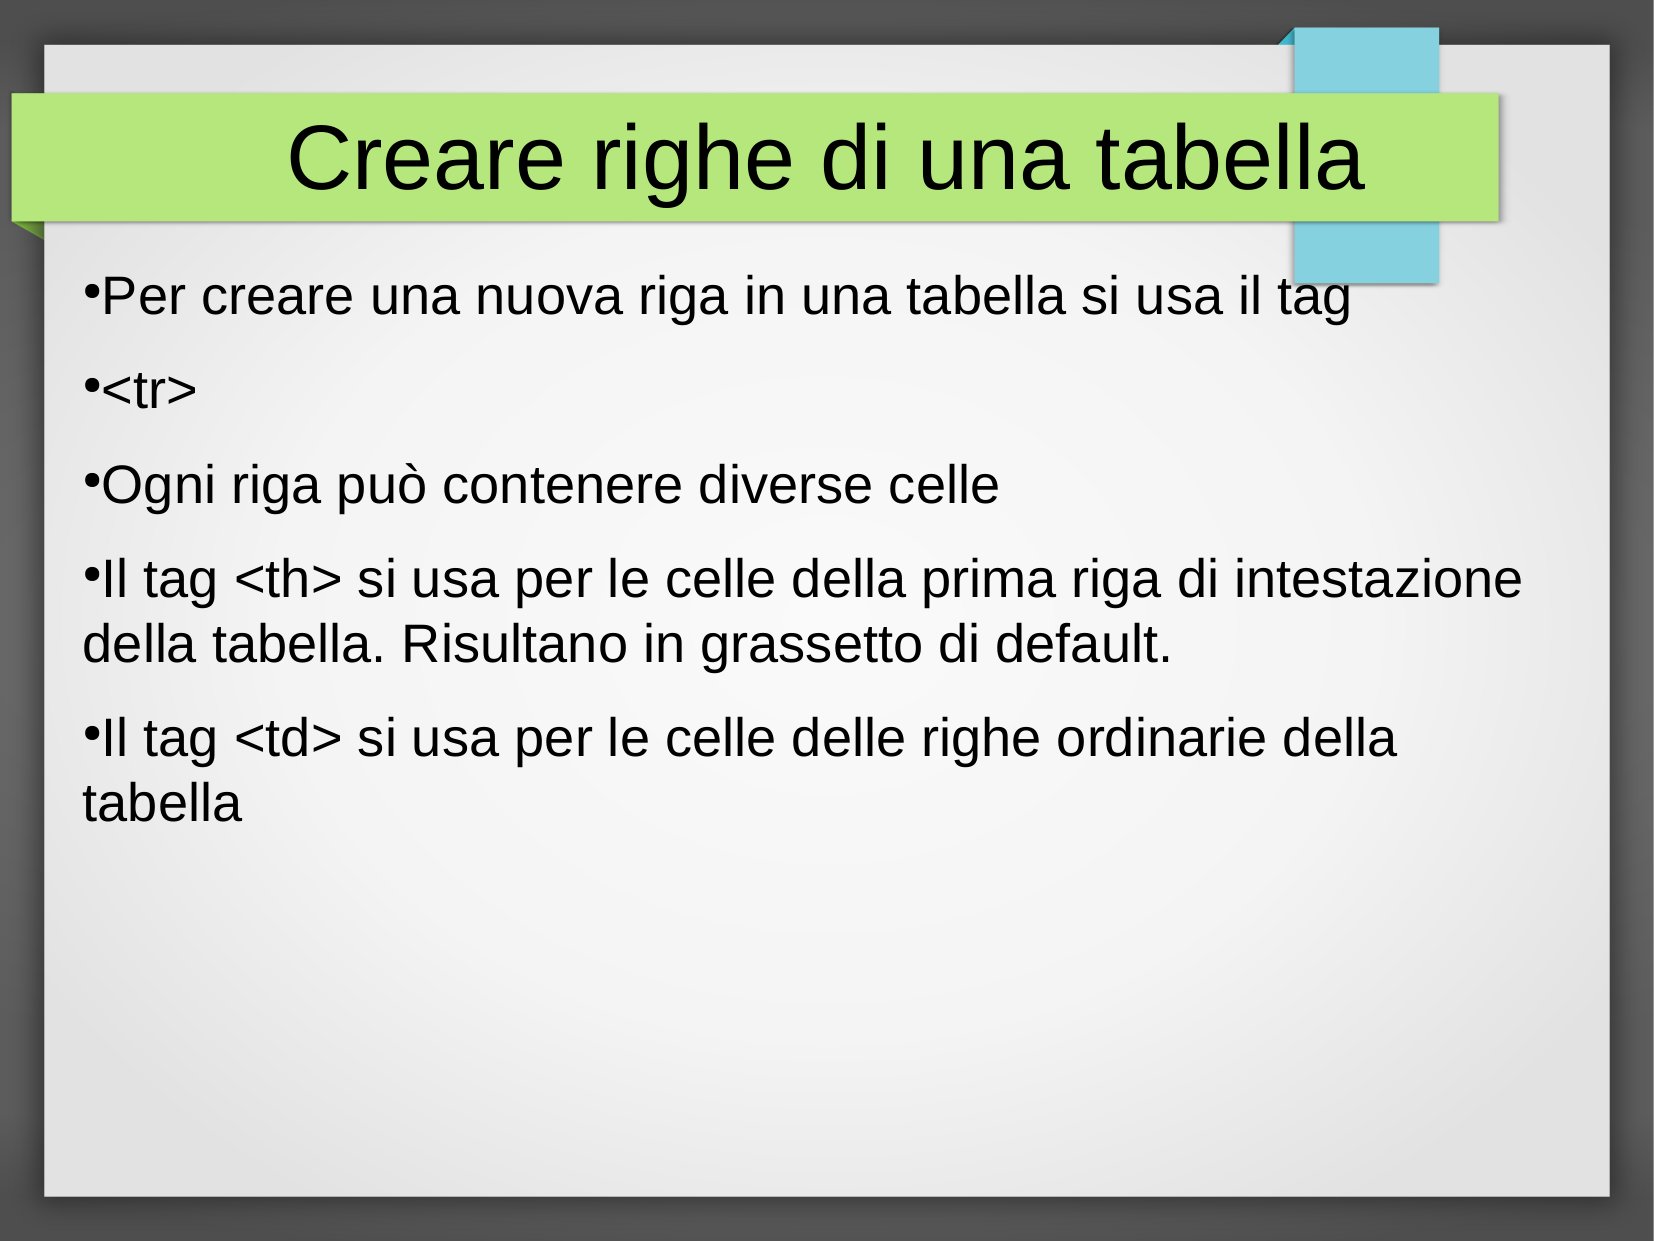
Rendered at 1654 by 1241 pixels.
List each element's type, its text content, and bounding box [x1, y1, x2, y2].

list Per creare una nuova riga in una tabella si usa il tag <tr> Ogni riga può contenere diverse celle Il tag <th> si usa per le celle della prima riga di intestazione della tabella. Risultano in grassetto di default. Il tag <td> si usa per le celle delle righe ordinarie della tabella [82, 259, 1571, 1158]
title Creare righe di una tabella [82, 49, 1571, 257]
picture [0, 0, 1654, 1241]
